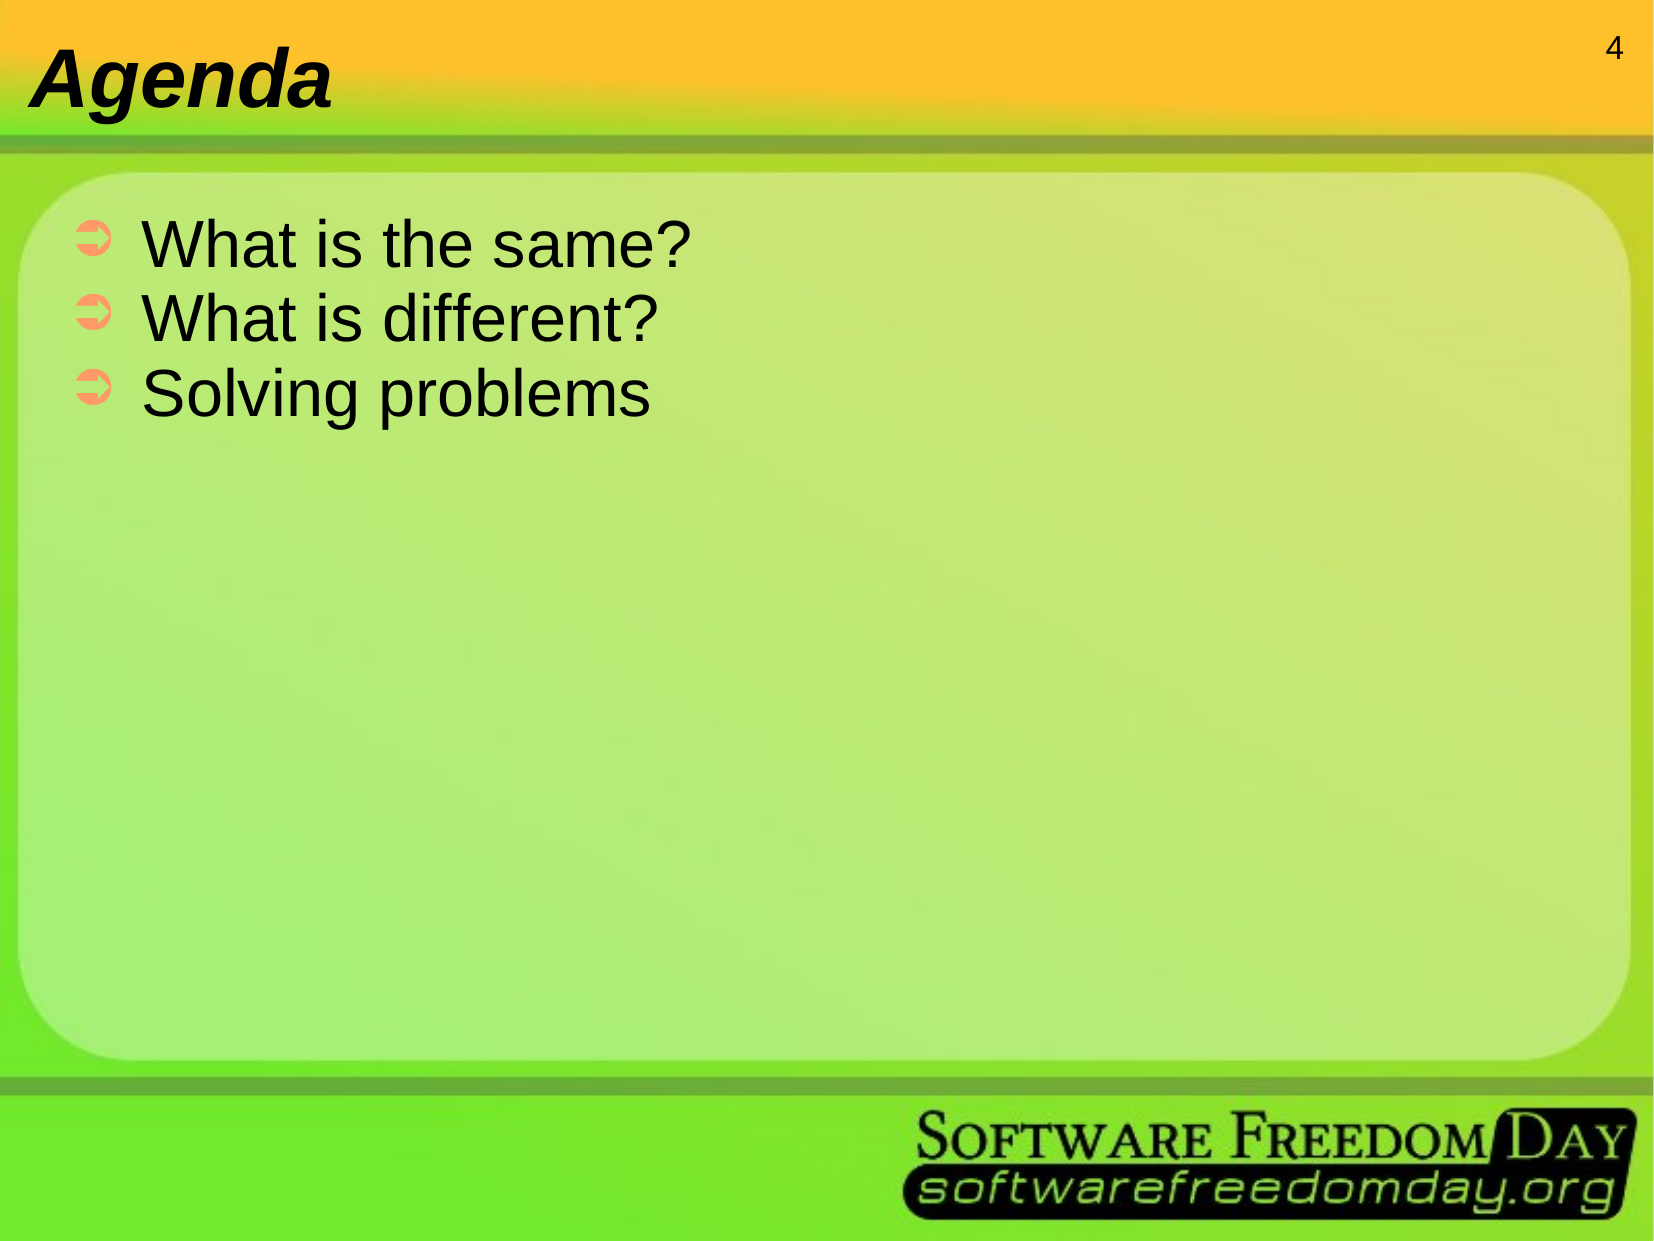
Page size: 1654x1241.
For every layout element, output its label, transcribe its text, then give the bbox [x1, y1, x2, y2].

title Agenda [29, 47, 1442, 159]
list What is the same? What is different? Solving problems [59, 206, 1595, 1026]
picture [0, 0, 1654, 1241]
